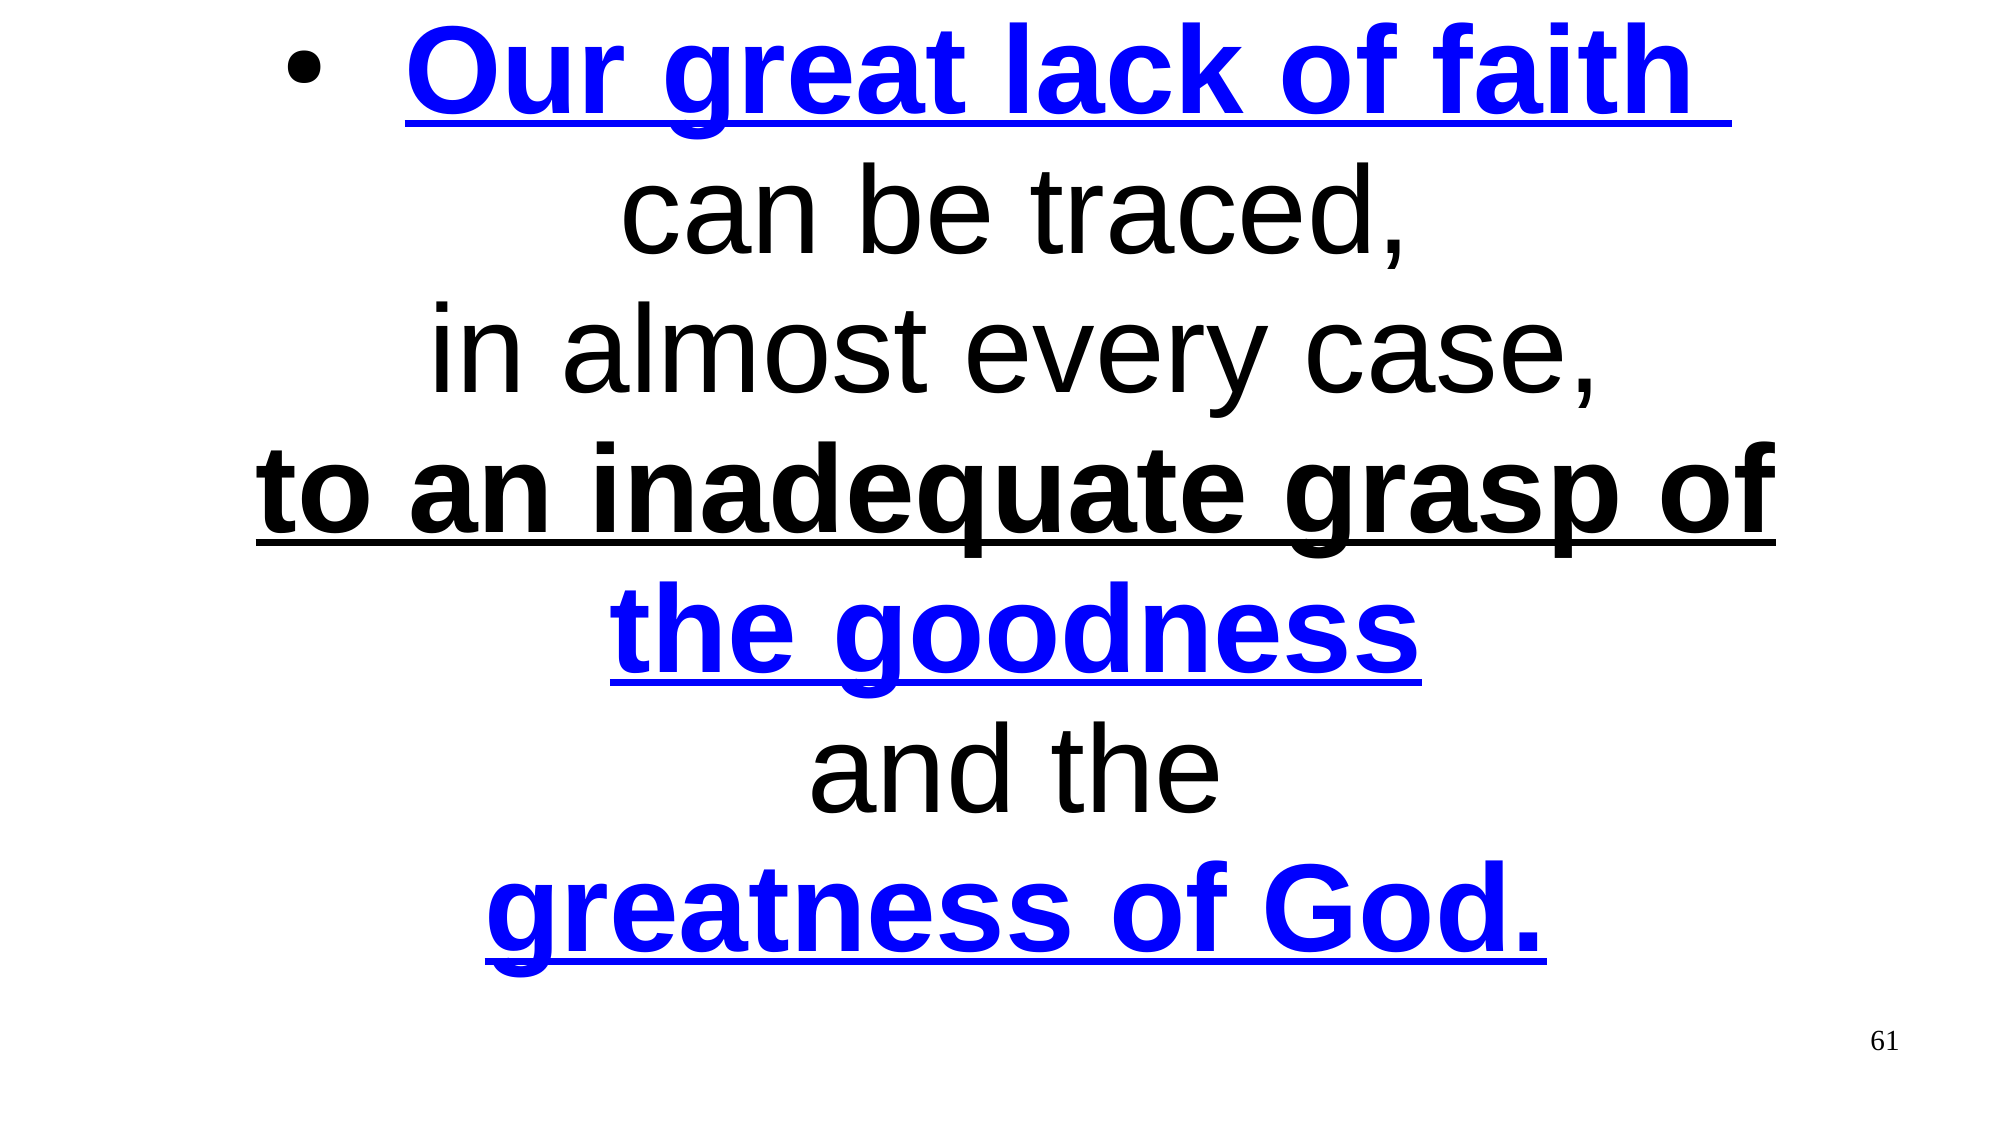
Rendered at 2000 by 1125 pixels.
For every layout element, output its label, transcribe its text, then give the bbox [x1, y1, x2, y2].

list Our great lack of faith can be traced, in almost every case, to an inadequate grasp of the goodness and the greatness of God. [0, 0, 1996, 1123]
